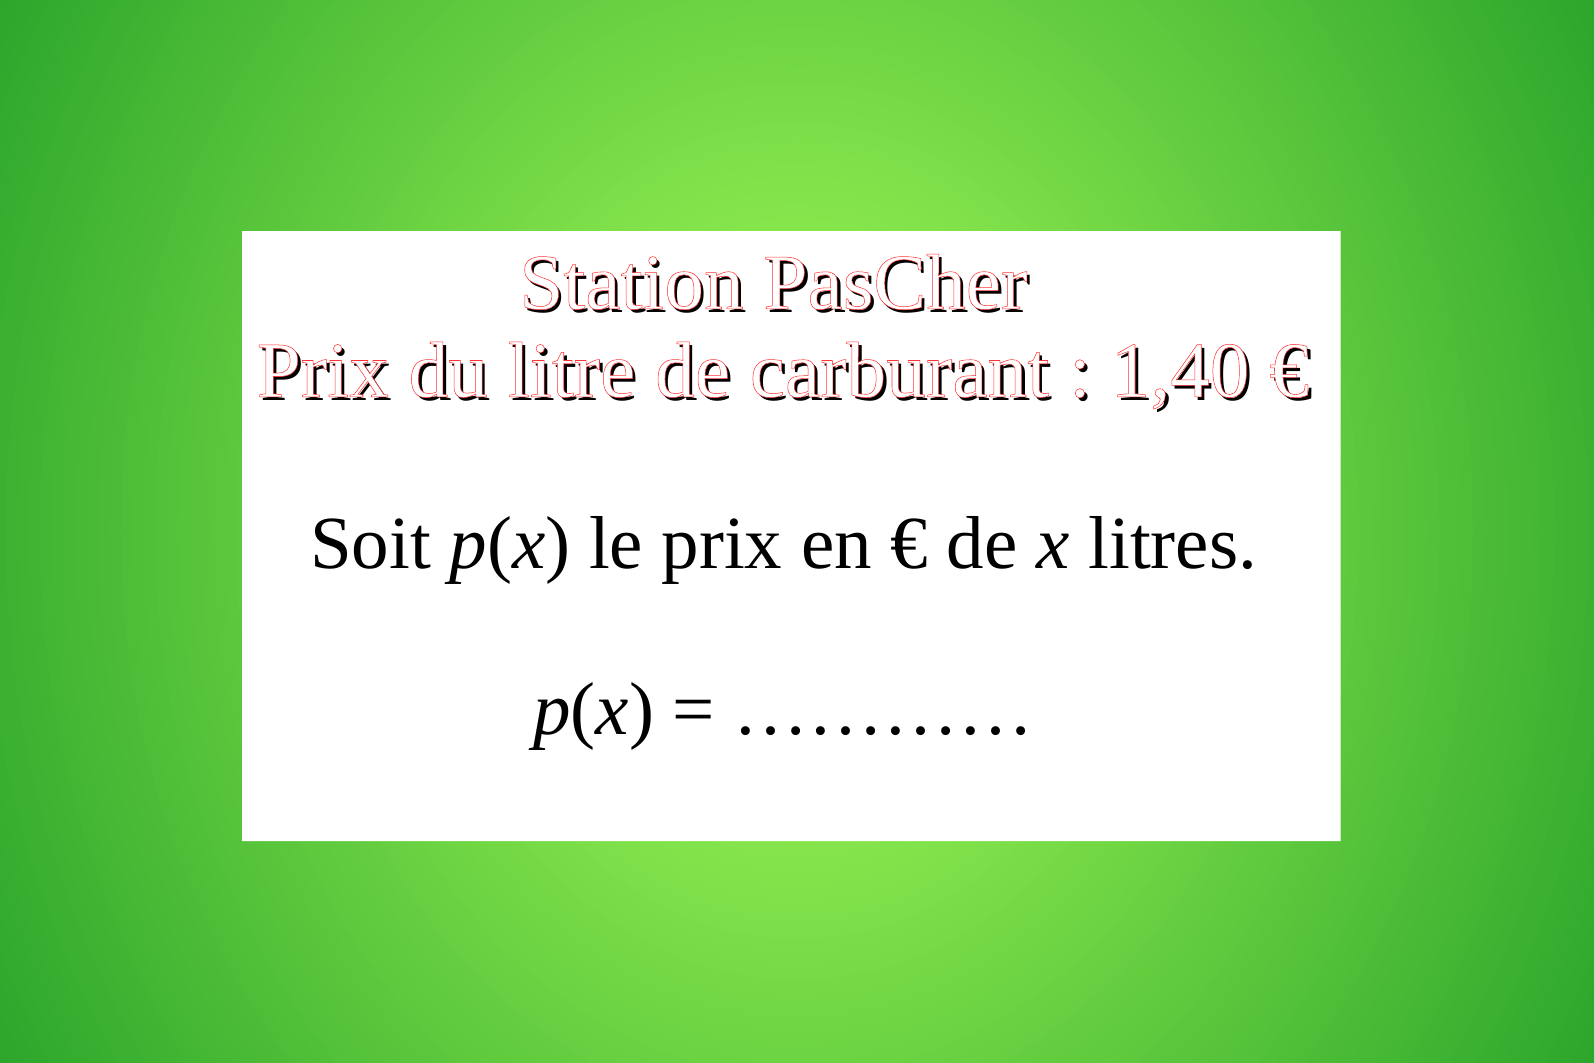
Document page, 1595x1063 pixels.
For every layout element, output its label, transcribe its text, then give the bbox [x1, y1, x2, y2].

text_box Station PasCher Prix du litre de carburant : 1,40 € Soit p(x) le prix en € de x litres. p(x) = ………… [242, 231, 1341, 842]
picture [0, 0, 1595, 1063]
